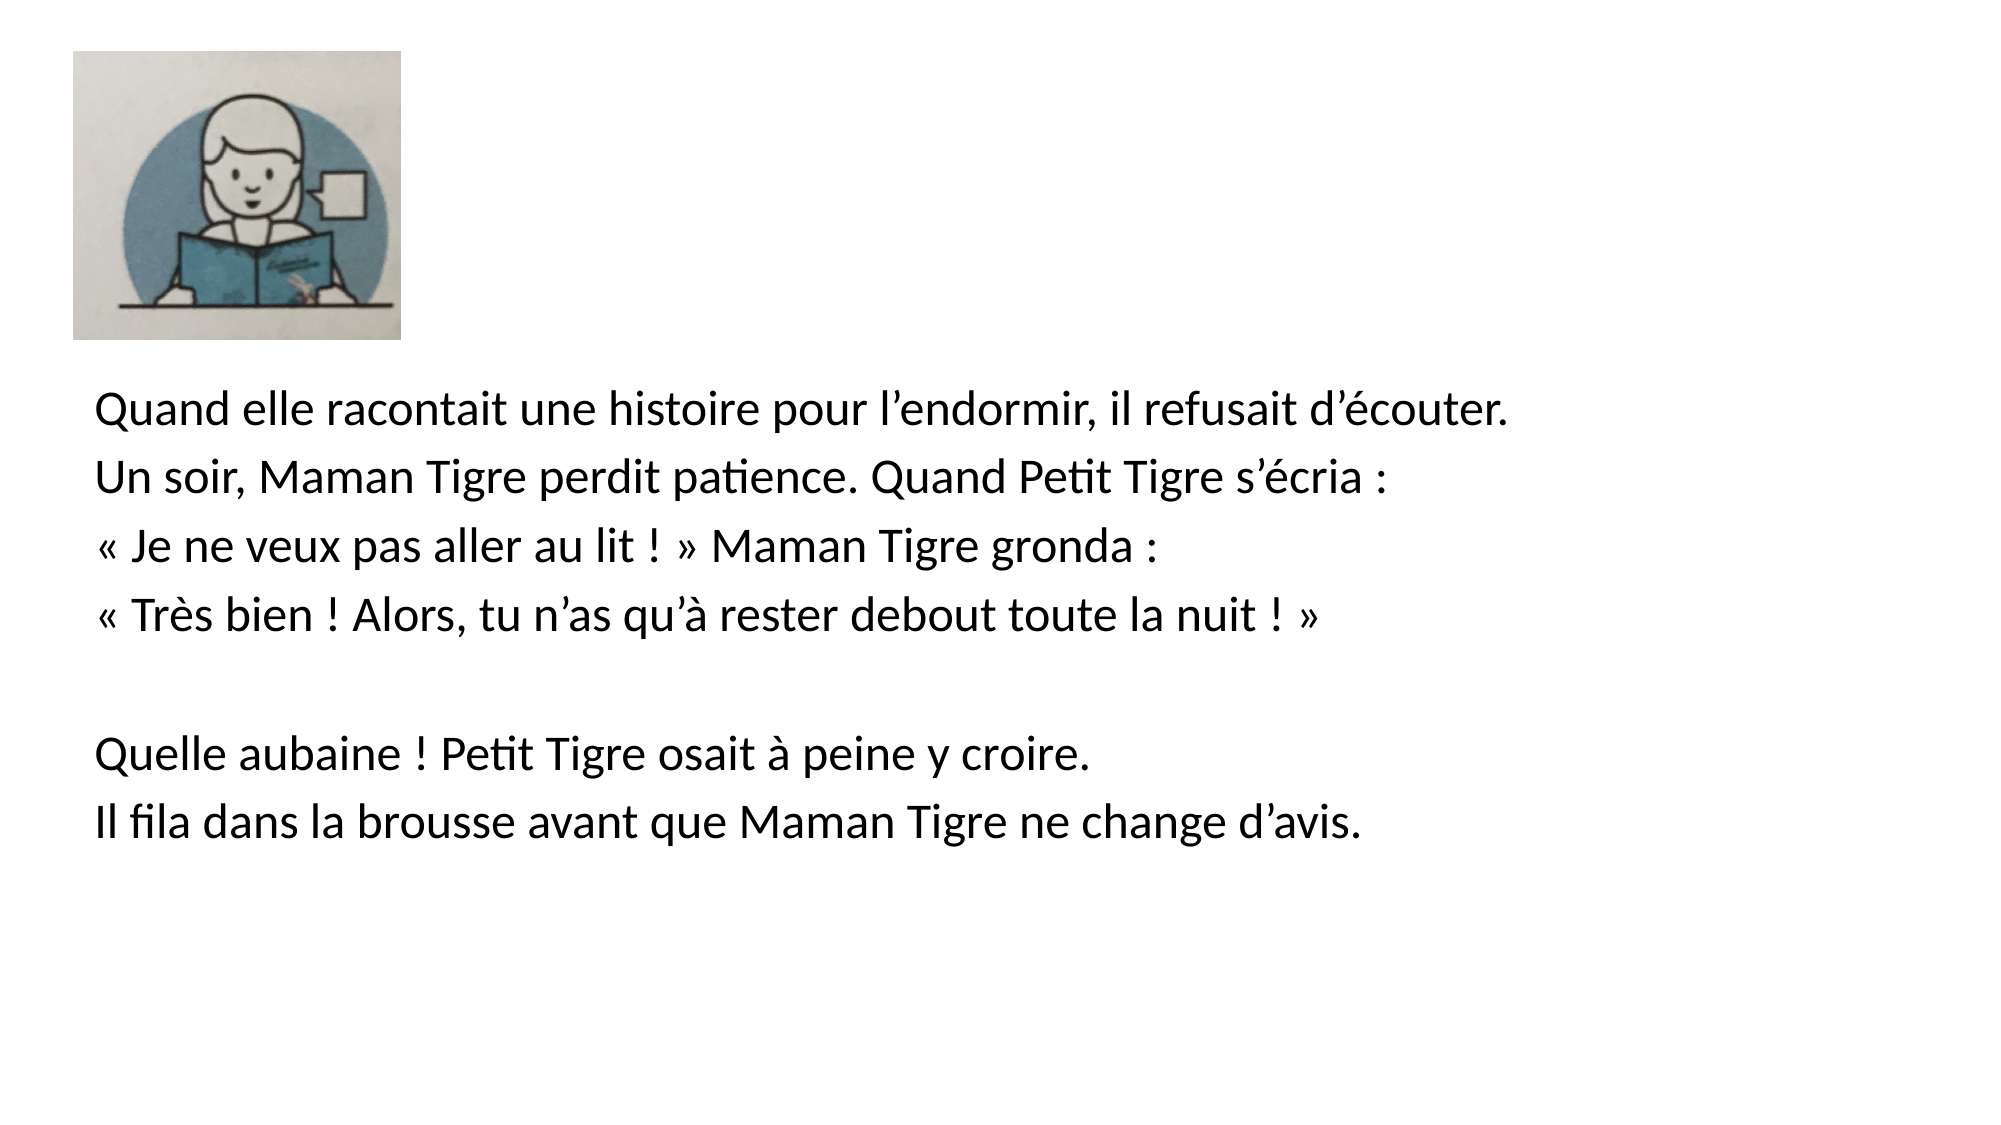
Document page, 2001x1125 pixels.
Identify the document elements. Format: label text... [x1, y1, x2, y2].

text_box Quand elle racontait une histoire pour l’endormir, il refusait d’écouter. Un soir, Maman Tigre perdit patience. Quand Petit Tigre s’écria : « Je ne veux pas aller au lit ! » Maman Tigre gronda : « Très bien ! Alors, tu n’as qu’à rester debout toute la nuit ! » Quelle aubaine ! Petit Tigre osait à peine y croire. Il fila dans la brousse avant que Maman Tigre ne change d’avis. [79, 358, 1868, 897]
picture [73, 51, 401, 340]
